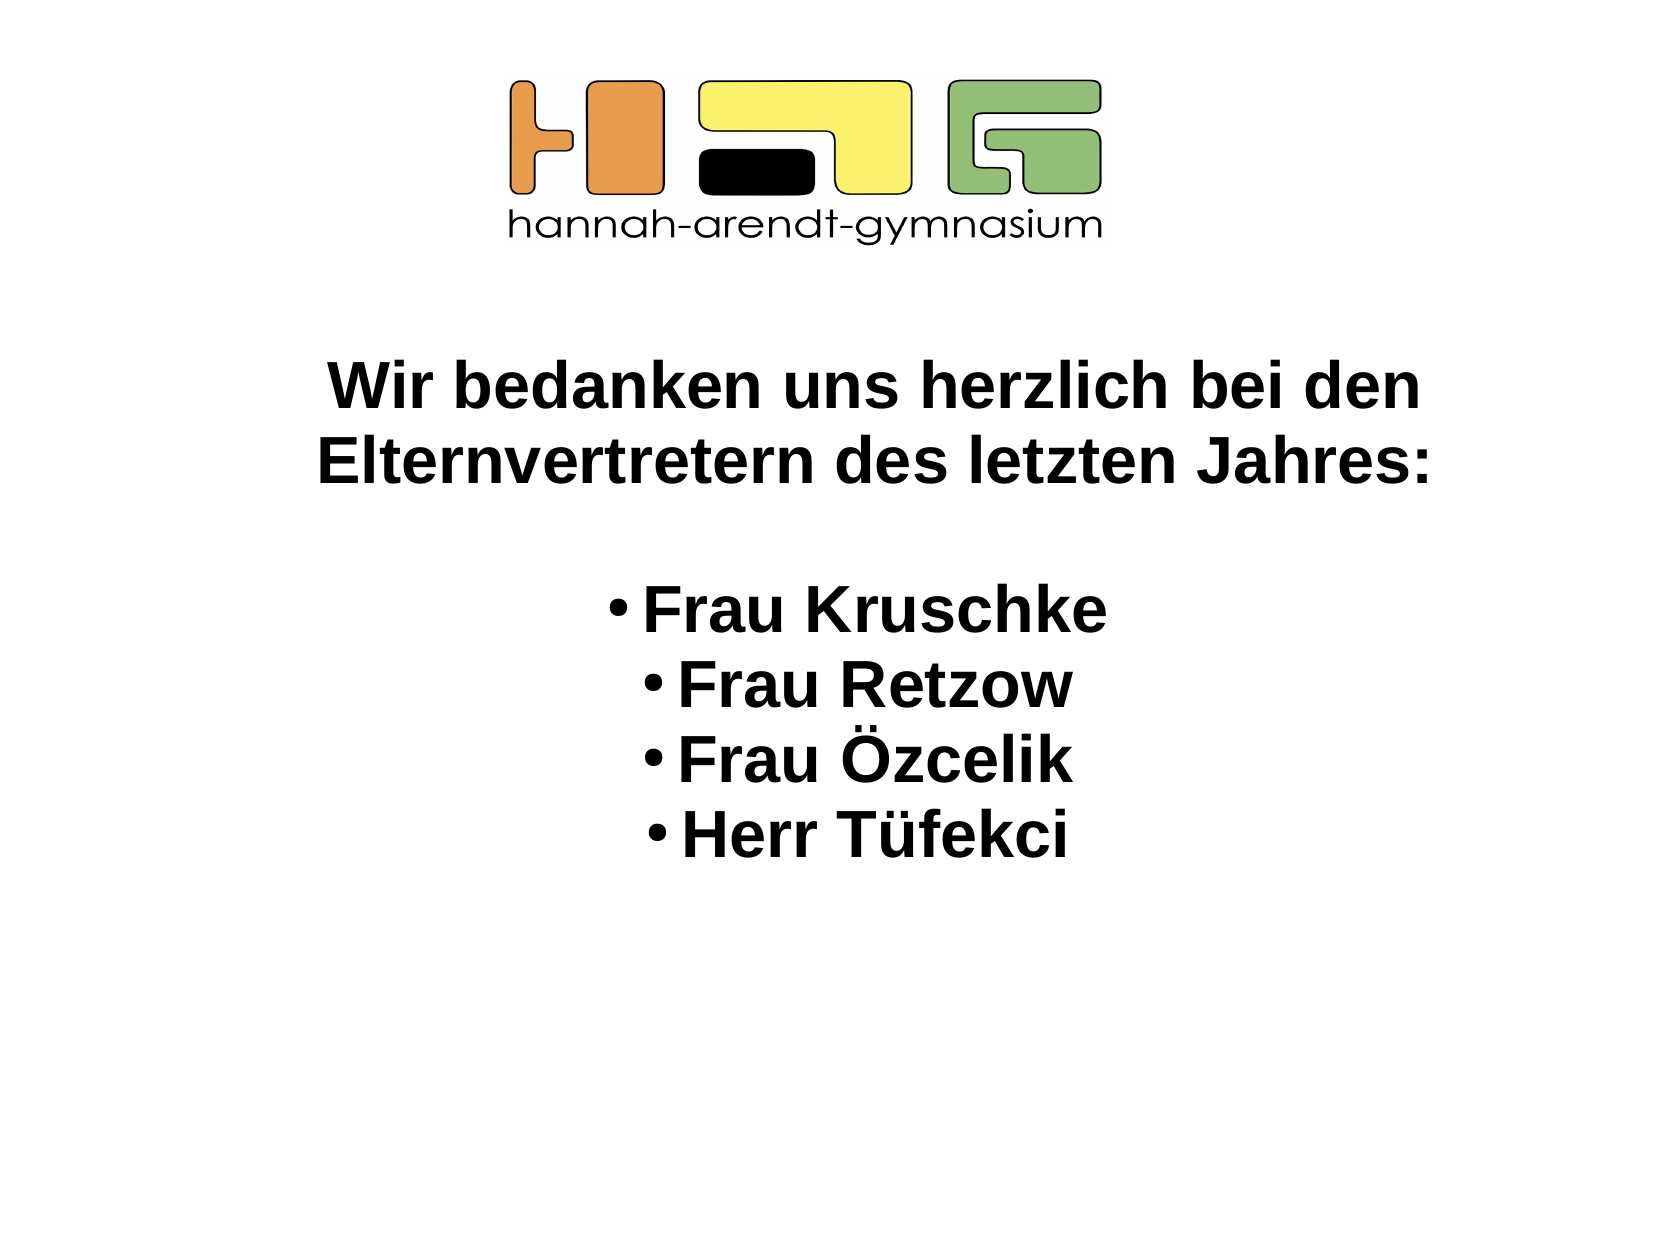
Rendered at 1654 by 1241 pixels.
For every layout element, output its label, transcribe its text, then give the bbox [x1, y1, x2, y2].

text_box Wir bedanken uns herzlich bei den Elternvertretern des letzten Jahres: Frau Kruschke Frau Retzow Frau Özcelik Herr Tüfekci [259, 340, 1456, 954]
title [82, 49, 1571, 257]
